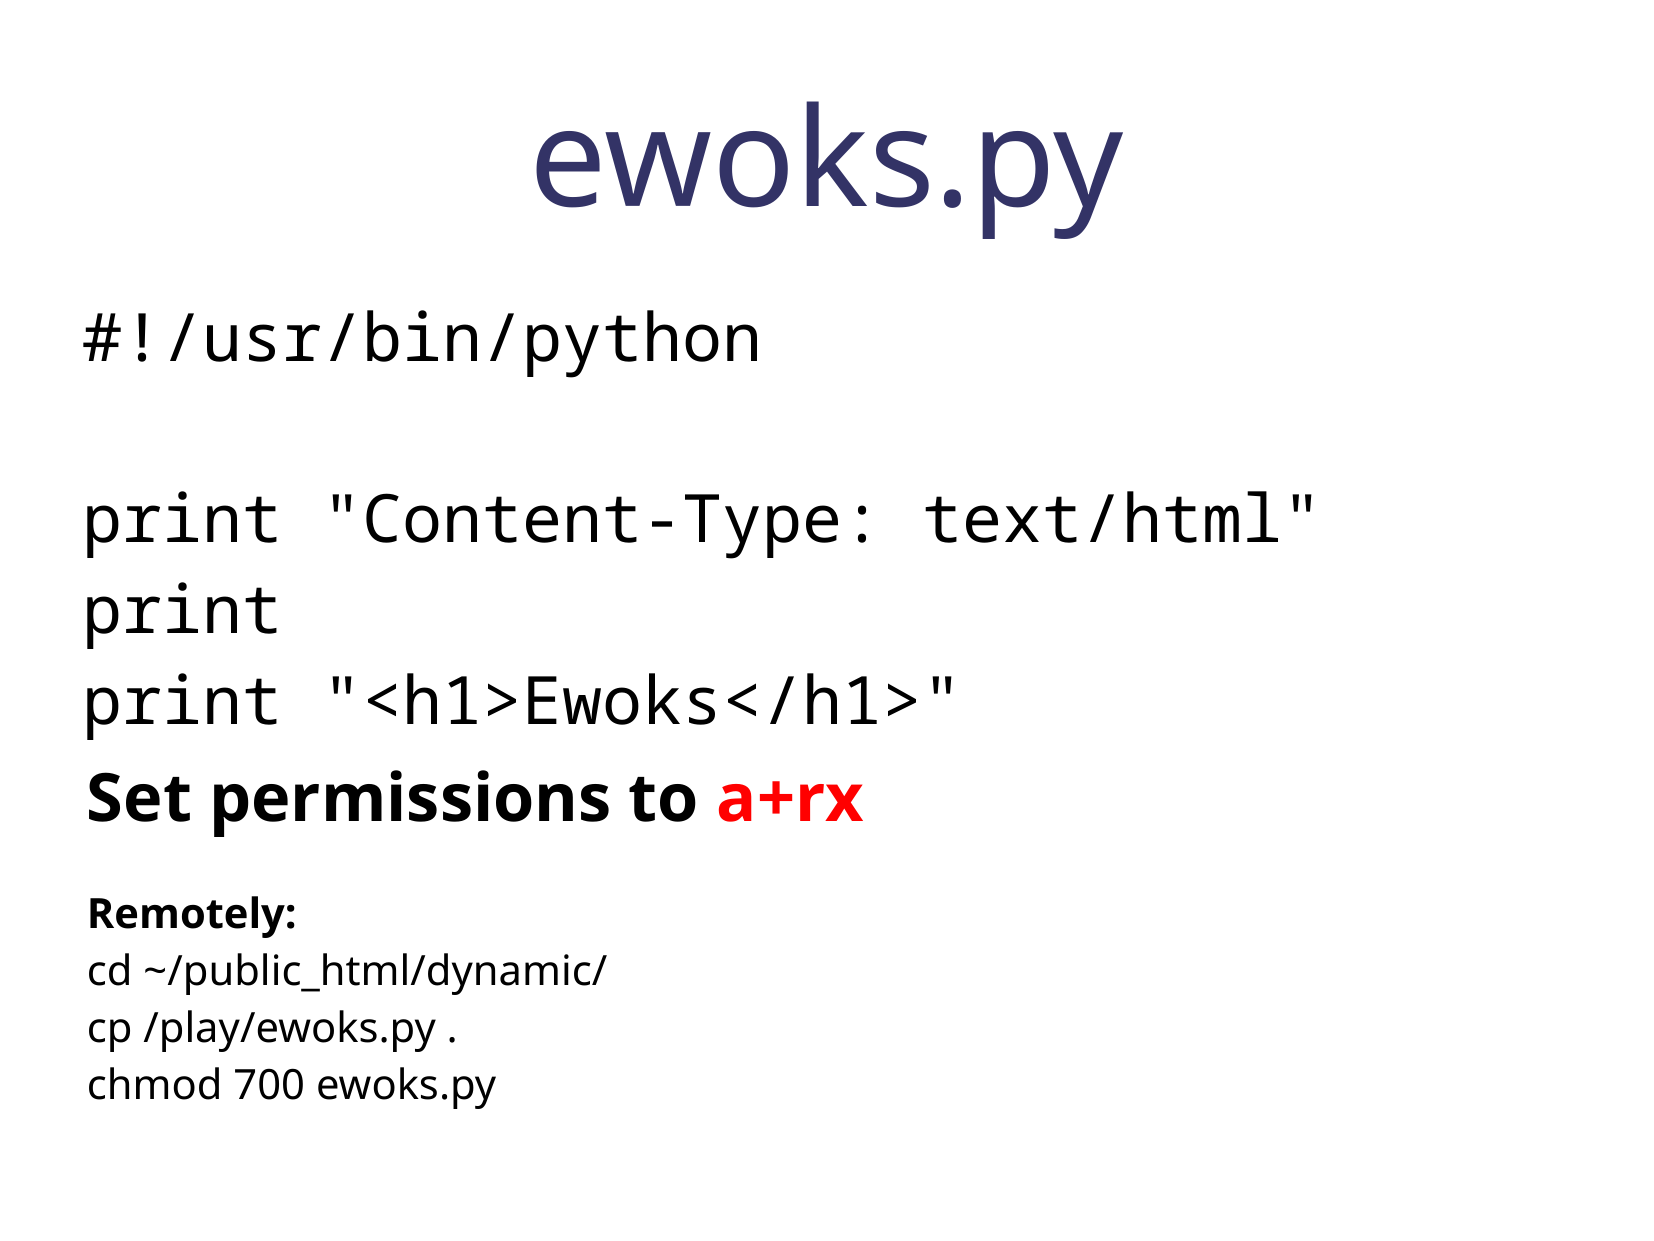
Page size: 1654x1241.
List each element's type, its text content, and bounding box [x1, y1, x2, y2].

subtitle #!/usr/bin/python print "Content-Type: text/html" print print "<h1>Ewoks</h1>" [82, 290, 1571, 676]
text_box Set permissions to a+rx Remotely: cd ~/public_html/dynamic/ cp /play/ewoks.py . chmod 700 ewoks.py [86, 750, 1576, 1146]
title ewoks.py [82, 49, 1571, 257]
